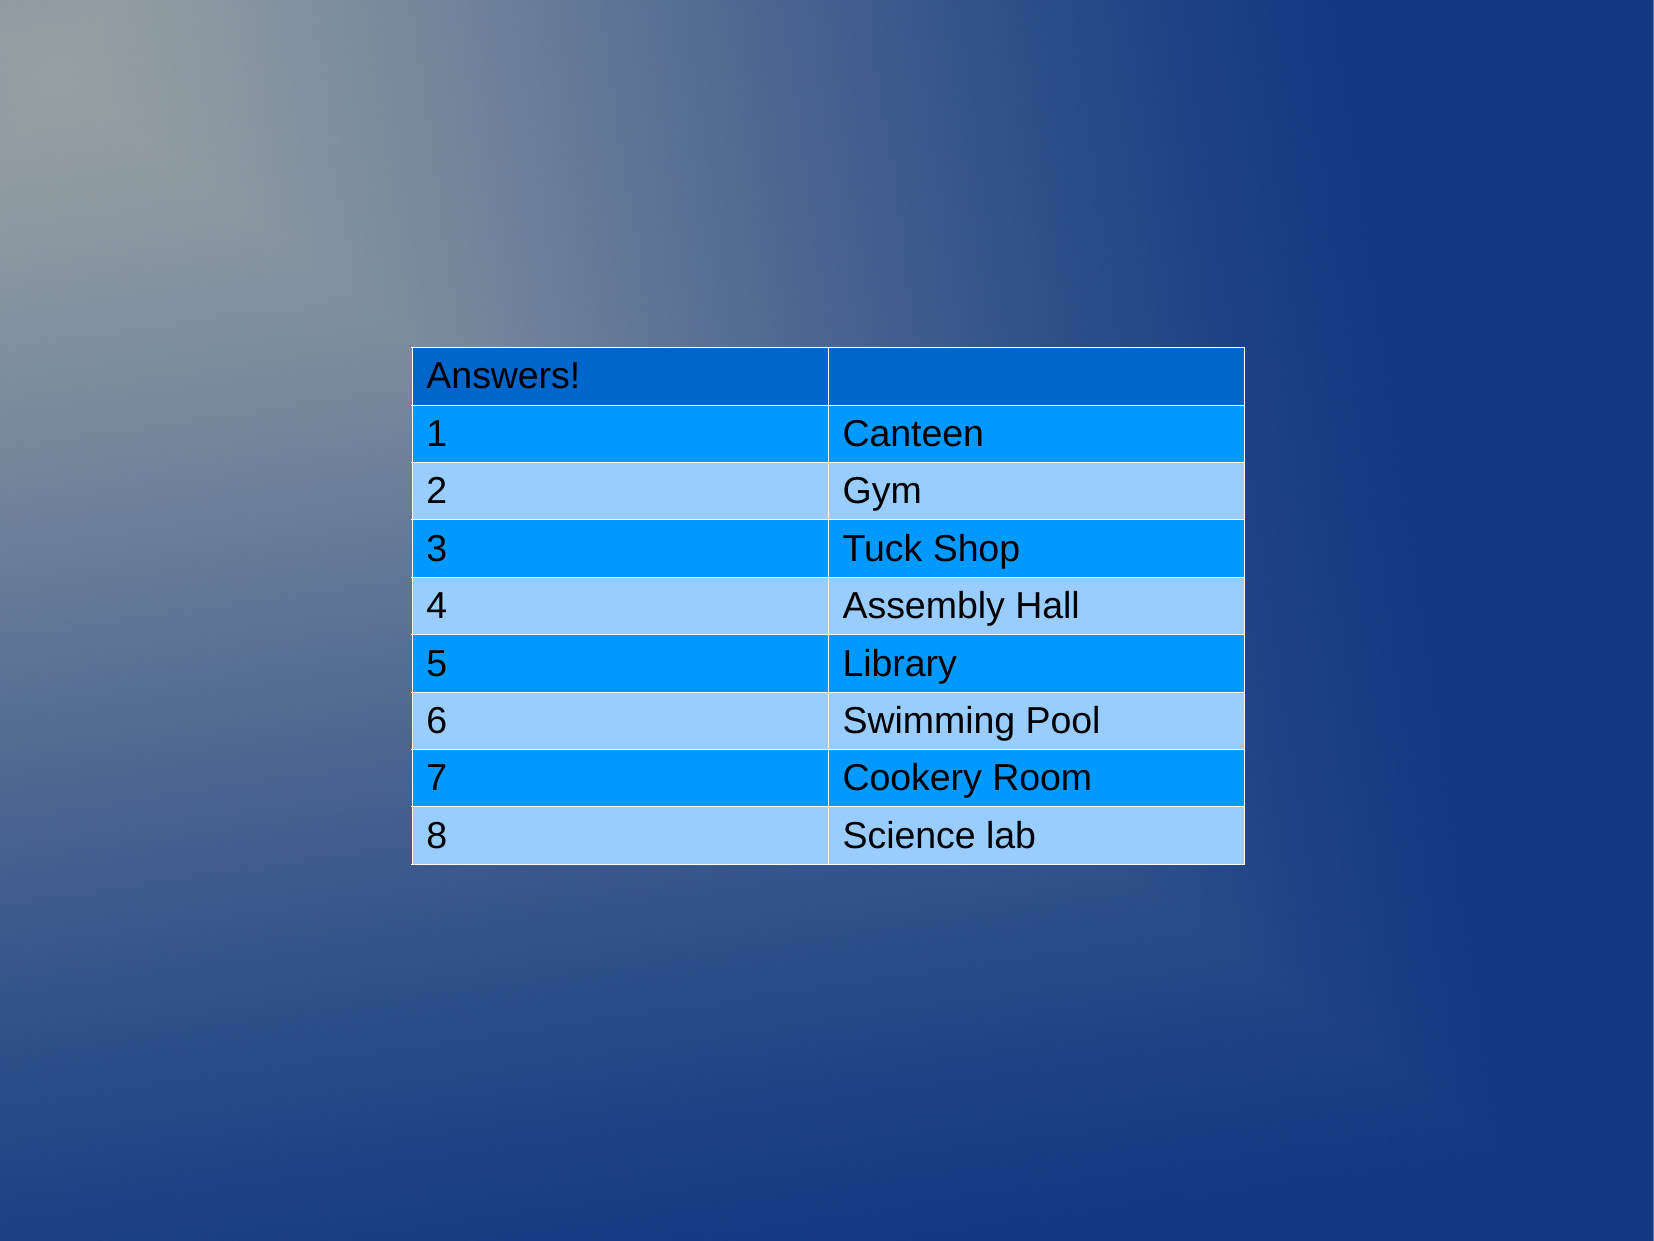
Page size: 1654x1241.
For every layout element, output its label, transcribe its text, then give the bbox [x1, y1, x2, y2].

table_cell 2 [413, 463, 828, 519]
table_cell 7 [413, 750, 828, 806]
table_cell Gym [829, 463, 1244, 519]
table_header Answers! [413, 348, 828, 405]
table_cell 6 [413, 693, 828, 749]
table_cell Tuck Shop [829, 520, 1244, 577]
table_header [829, 348, 1244, 405]
table_cell Assembly Hall [829, 578, 1244, 634]
table_cell Swimming Pool [829, 693, 1244, 749]
table_cell 5 [413, 635, 828, 692]
table_cell 3 [413, 520, 828, 577]
table_cell 8 [413, 807, 828, 864]
table_cell Cookery Room [829, 750, 1244, 806]
table_cell Canteen [829, 406, 1244, 462]
table_cell 1 [413, 406, 828, 462]
table_cell Library [829, 635, 1244, 692]
table_cell Science lab [829, 807, 1244, 864]
picture [0, 0, 1654, 1241]
table_cell 4 [413, 578, 828, 634]
